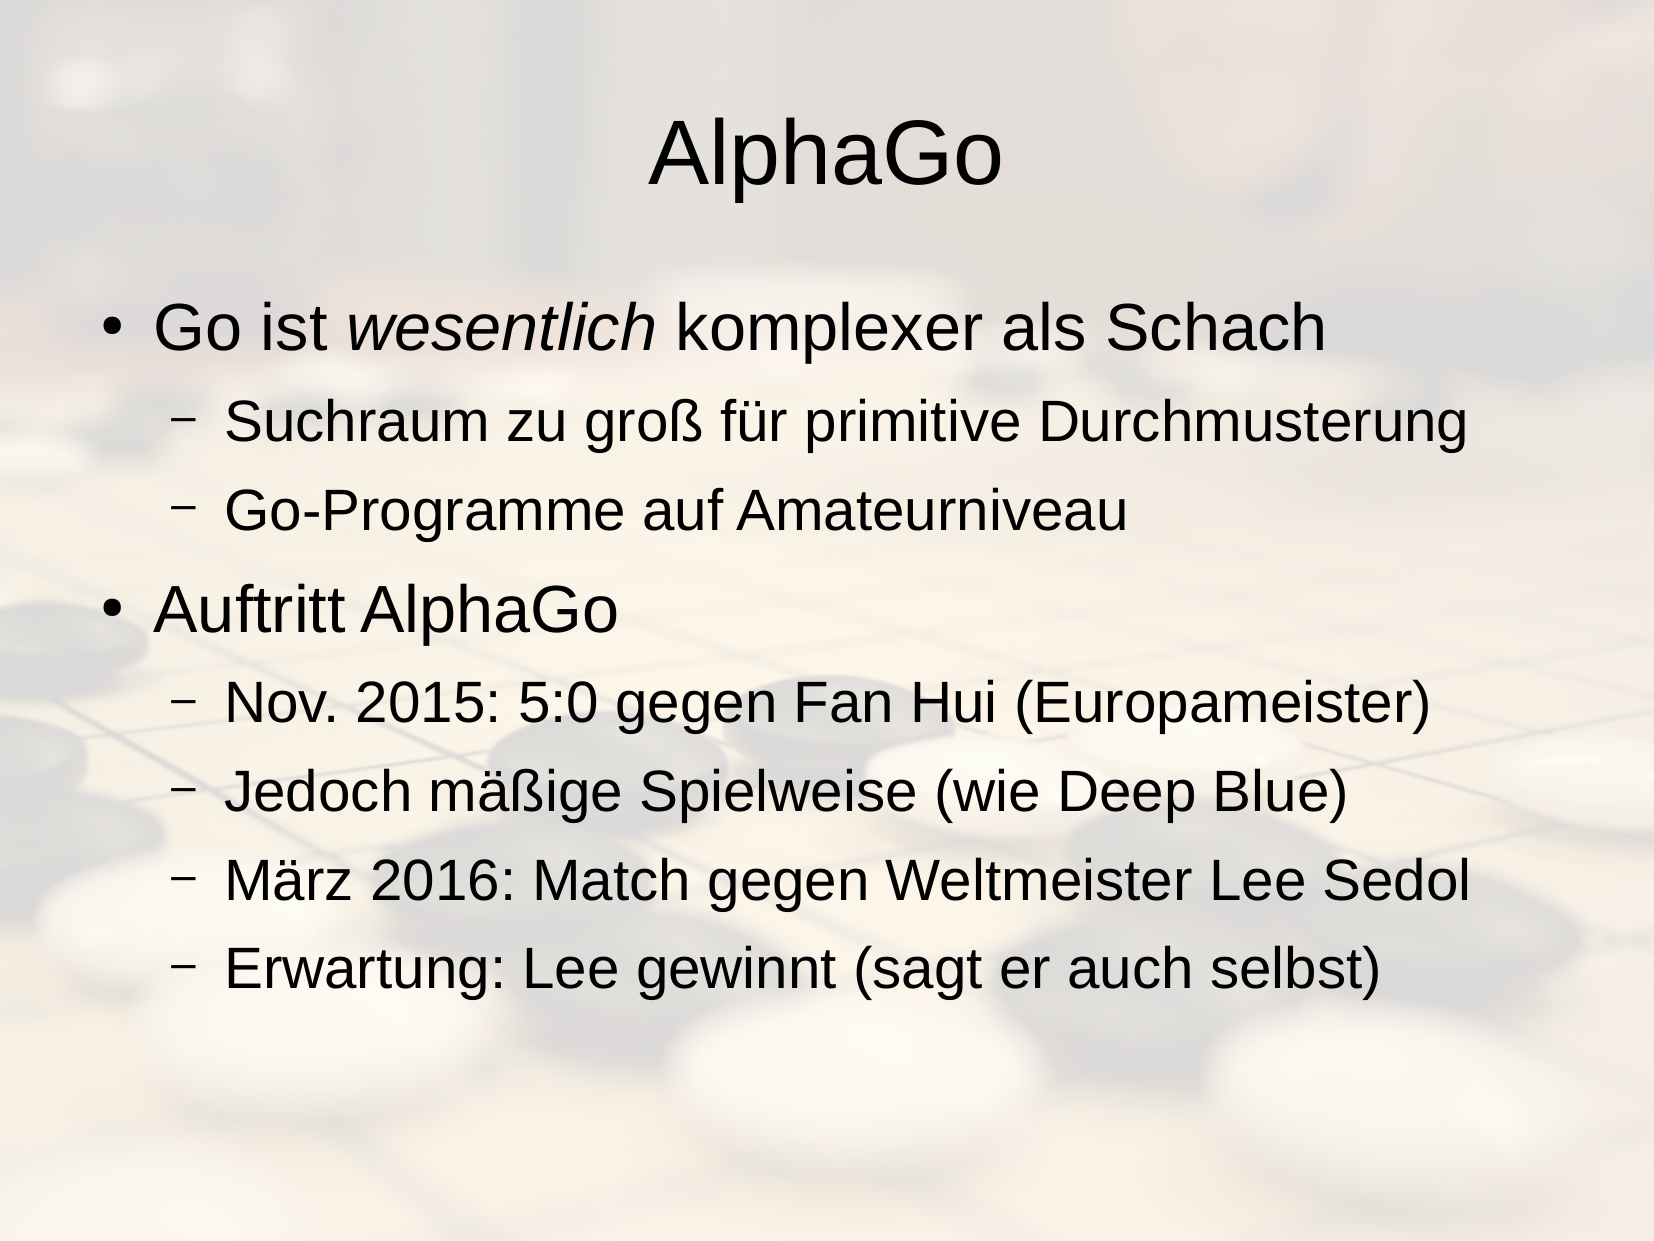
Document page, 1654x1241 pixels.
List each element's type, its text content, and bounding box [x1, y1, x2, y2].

list Go ist wesentlich komplexer als Schach Suchraum zu groß für primitive Durchmusterung Go-Programme auf Amateurniveau Auftritt AlphaGo Nov. 2015: 5:0 gegen Fan Hui (Europameister) Jedoch mäßige Spielweise (wie Deep Blue) März 2016: Match gegen Weltmeister Lee Sedol Erwartung: Lee gewinnt (sagt er auch selbst) [82, 290, 1571, 1010]
title AlphaGo [82, 49, 1571, 257]
